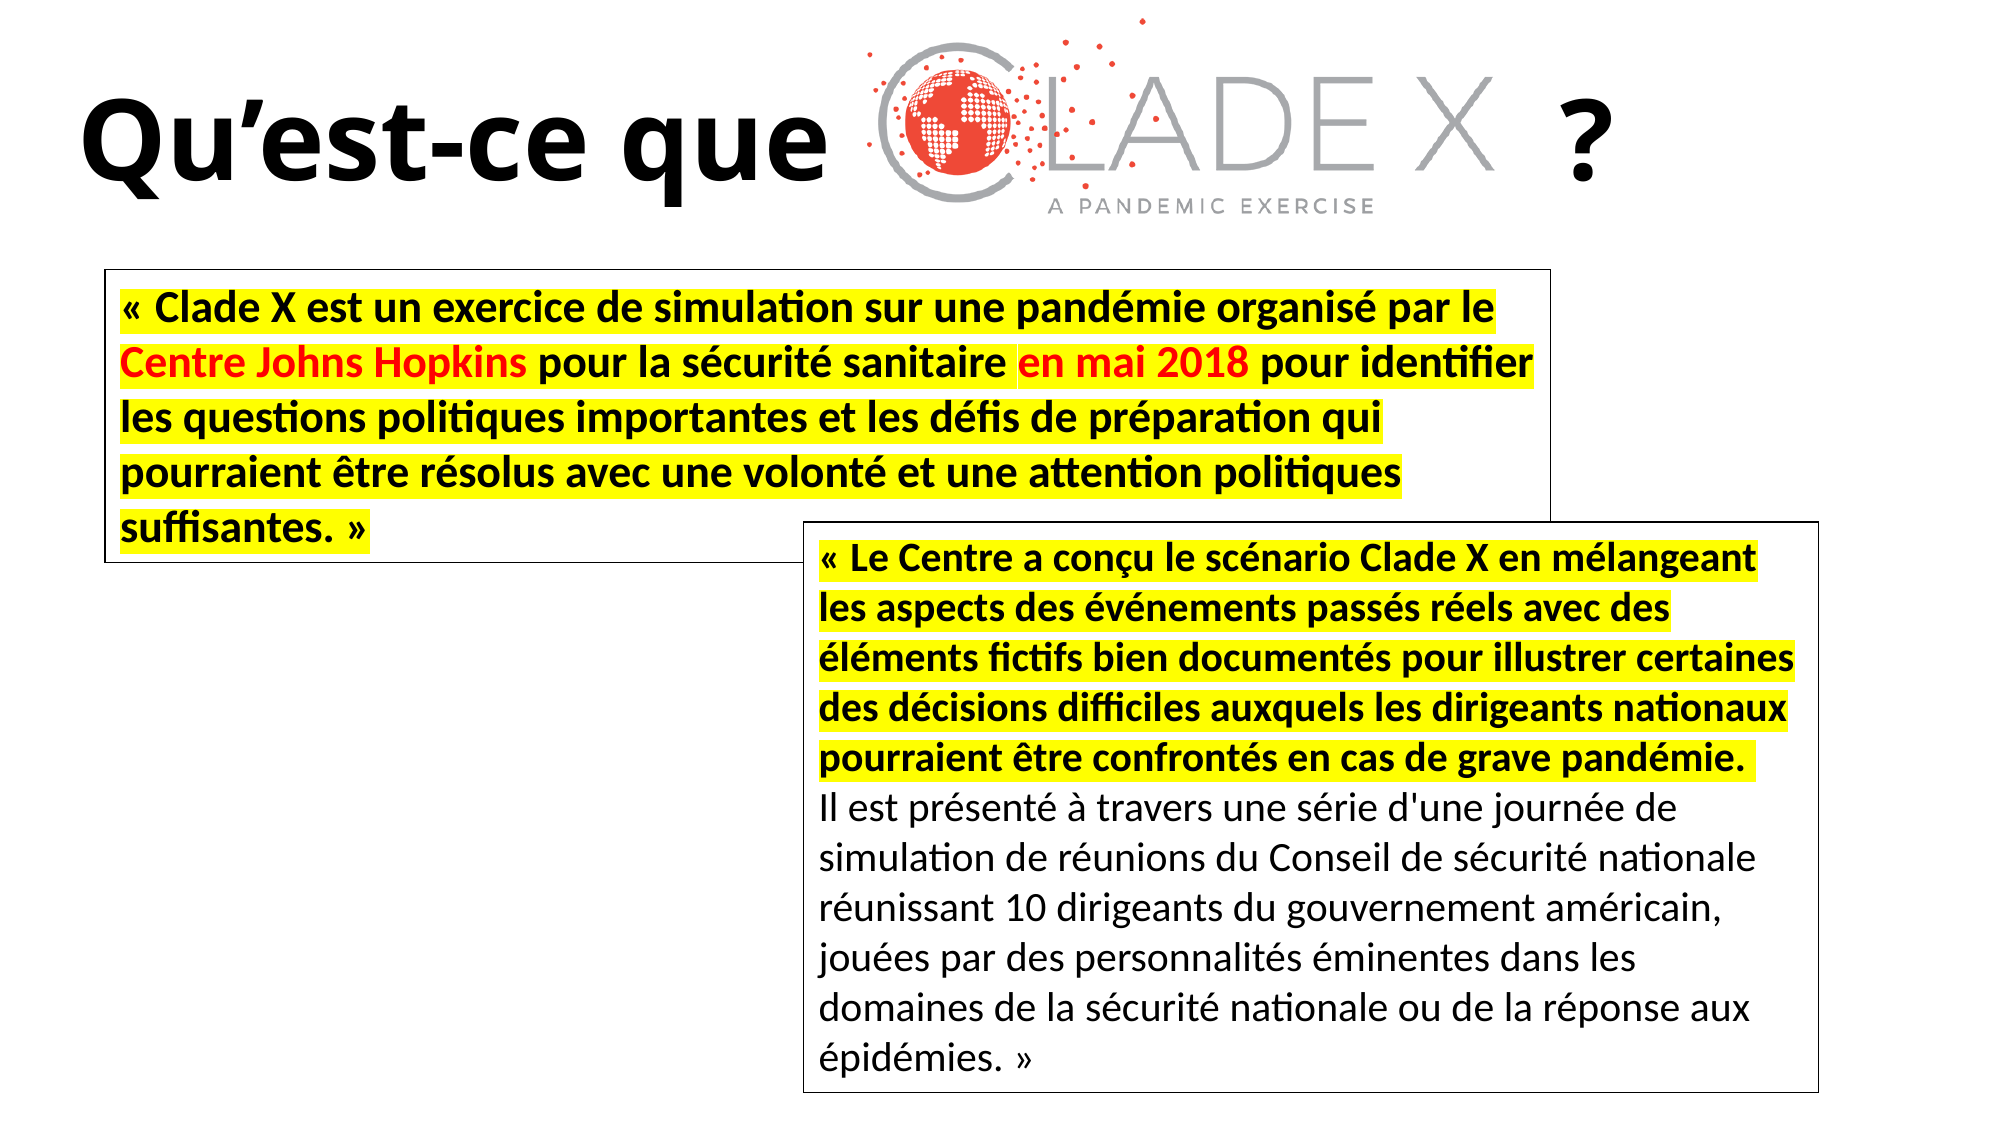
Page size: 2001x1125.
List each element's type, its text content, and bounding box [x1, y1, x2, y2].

picture [852, 0, 1509, 233]
text_box « Clade X est un exercice de simulation sur une pandémie organisé par le Centre Johns Hopkins pour la sécurité sanitaire en mai 2018 pour identifier les questions politiques importantes et les défis de préparation qui pourraient être résolus avec une volonté et une attention politiques suffisantes. » [105, 269, 1551, 563]
text_box « Le Centre a conçu le scénario Clade X en mélangeant les aspects des événements passés réels avec des éléments fictifs bien documentés pour illustrer certaines des décisions difficiles auxquels les dirigeants nationaux pourraient être confrontés en cas de grave pandémie. Il est présenté à travers une série d'une journée de simulation de réunions du Conseil de sécurité nationale réunissant 10 dirigeants du gouvernement américain, jouées par des personnalités éminentes dans les domaines de la sécurité nationale ou de la réponse aux épidémies. » [803, 521, 1819, 1093]
text_box Qu’est-ce que ? [62, 60, 852, 213]
text_box Qu’est-ce que ? [1509, 60, 1965, 213]
